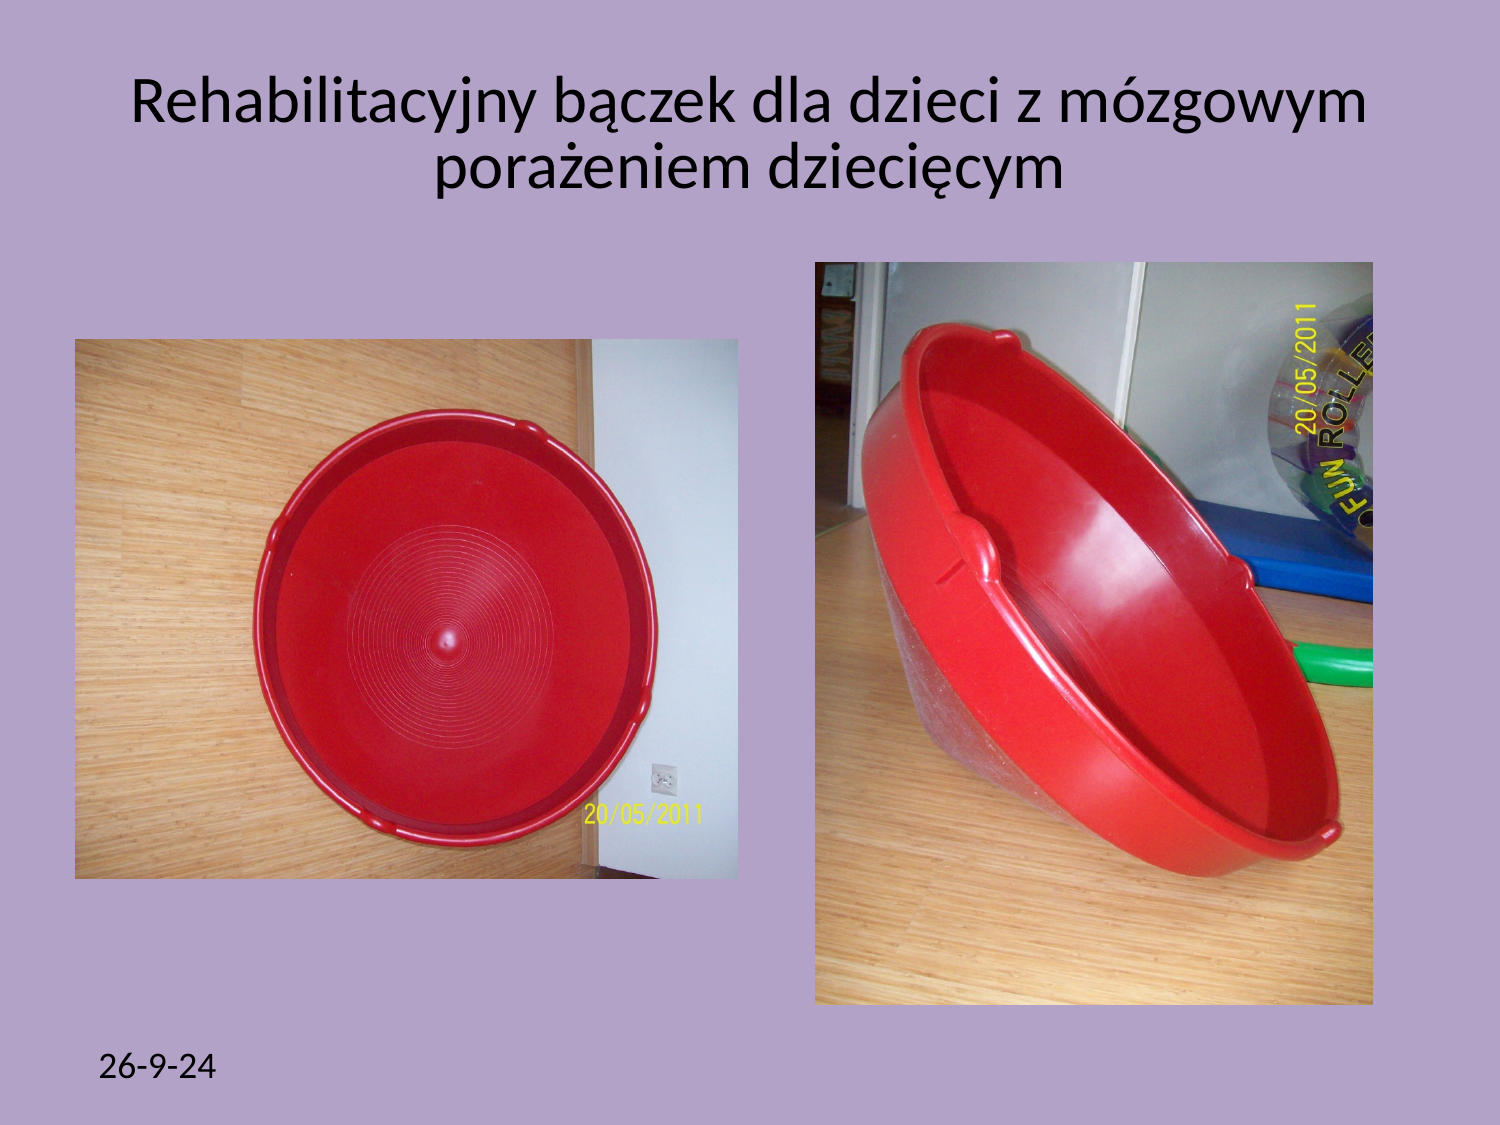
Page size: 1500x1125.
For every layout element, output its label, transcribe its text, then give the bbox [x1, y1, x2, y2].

title Rehabilitacyjny bączek dla dzieci z mózgowym porażeniem dziecięcym [75, 45, 1425, 233]
picture [75, 339, 738, 879]
picture [815, 262, 1373, 1005]
